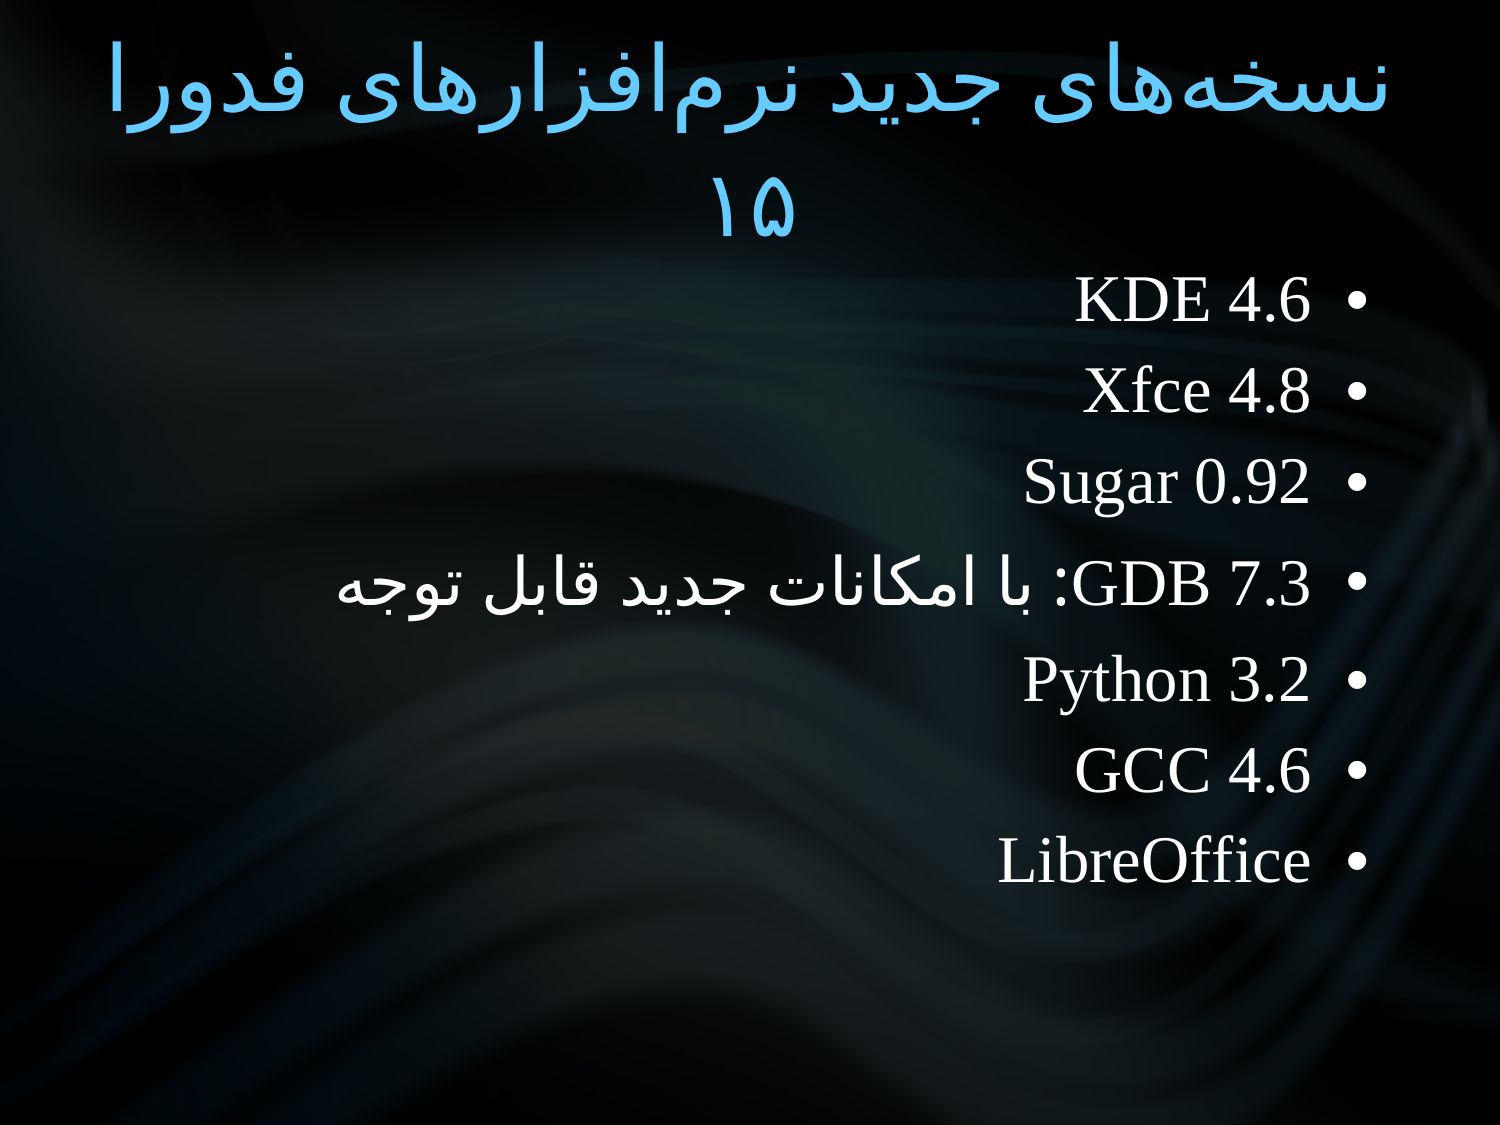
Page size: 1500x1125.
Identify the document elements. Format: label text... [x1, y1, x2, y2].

list KDE 4.6 Xfce 4.8 Sugar 0.92 ‏GDB 7.3: با امکانات جدید قابل توجه Python 3.2 GCC 4.6 LibreOffice [75, 262, 1426, 940]
title نسخه‌های جدید نرم‌افزارهای فدورا ۱۵ [75, 45, 1426, 233]
